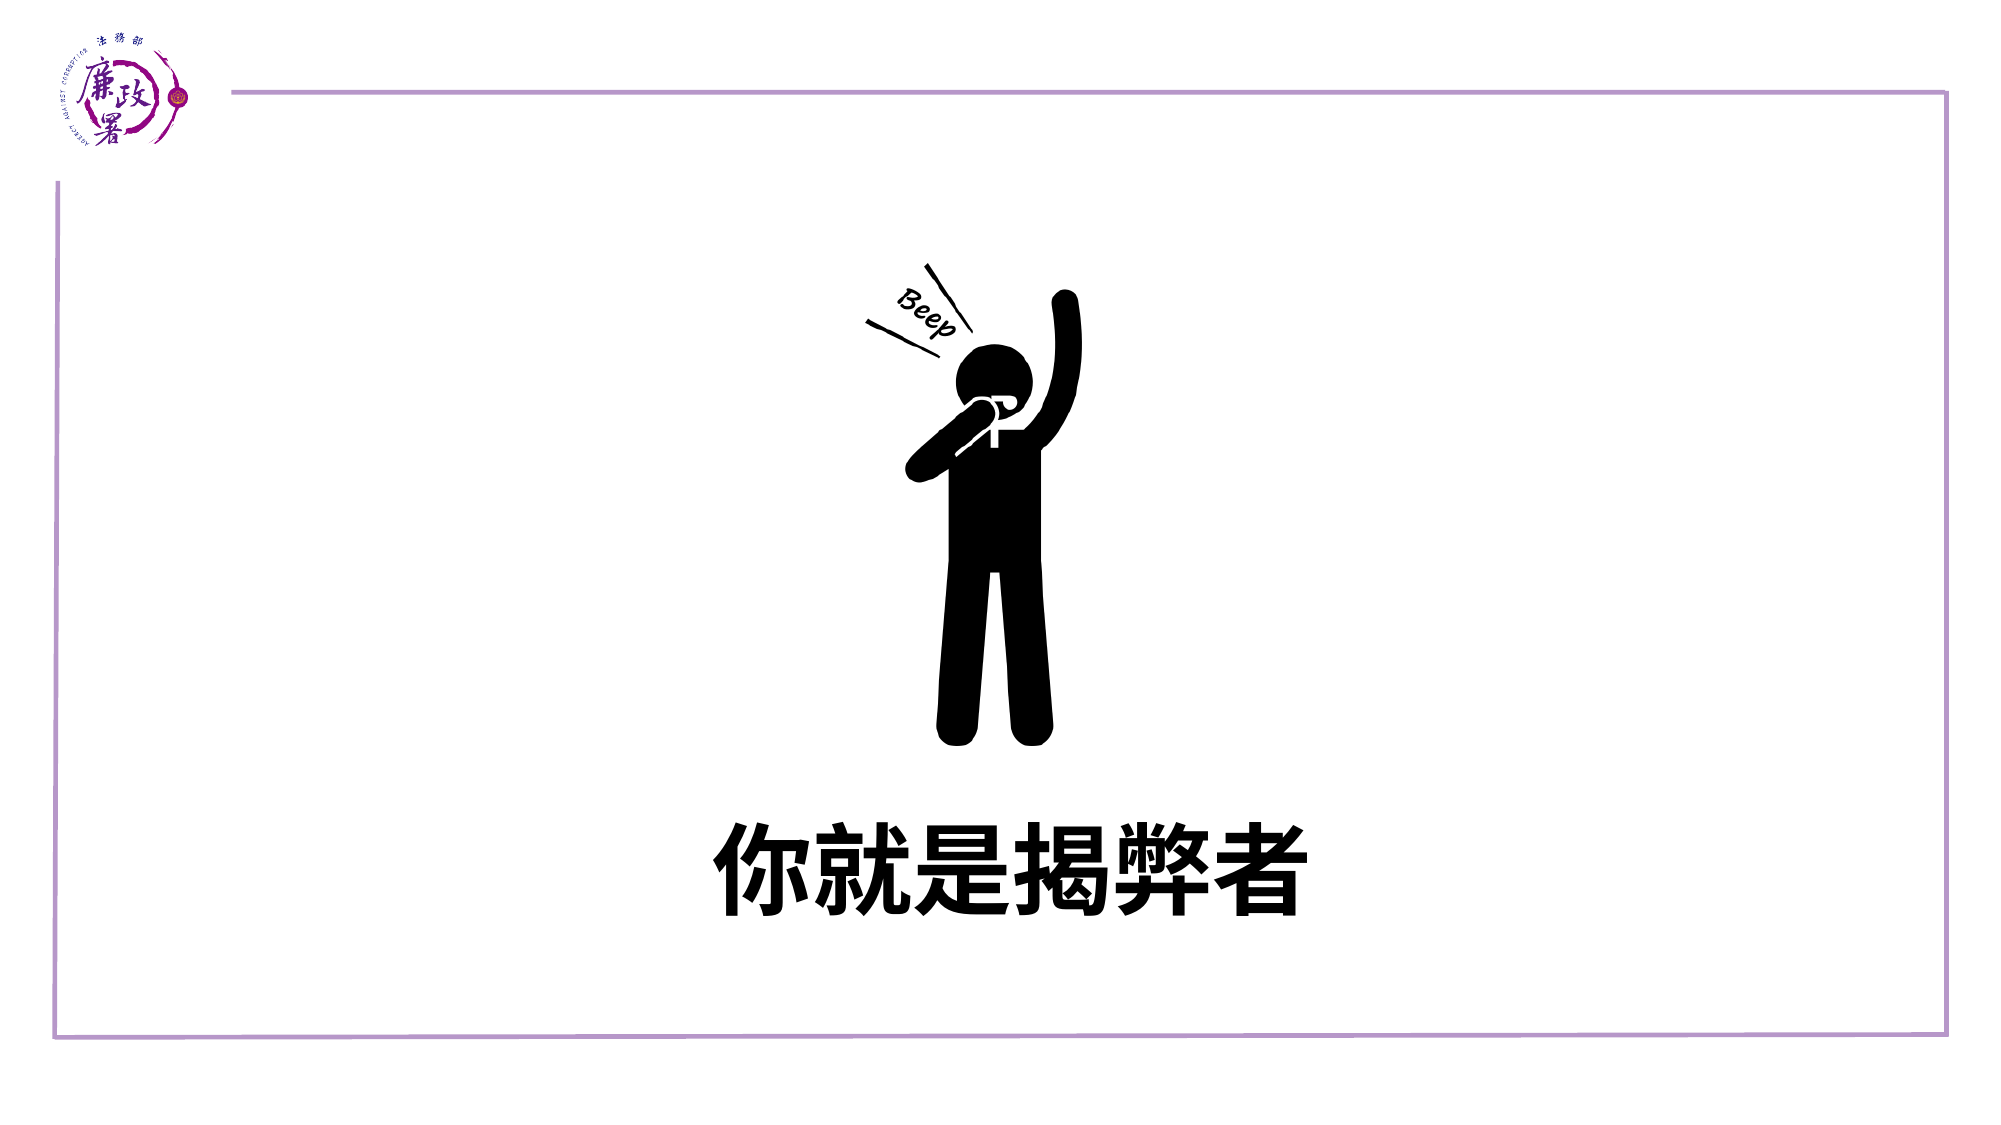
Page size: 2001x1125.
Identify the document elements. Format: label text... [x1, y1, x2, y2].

picture [731, 263, 1215, 746]
picture [60, 32, 188, 146]
text_box 你就是揭弊者 [697, 800, 1328, 936]
